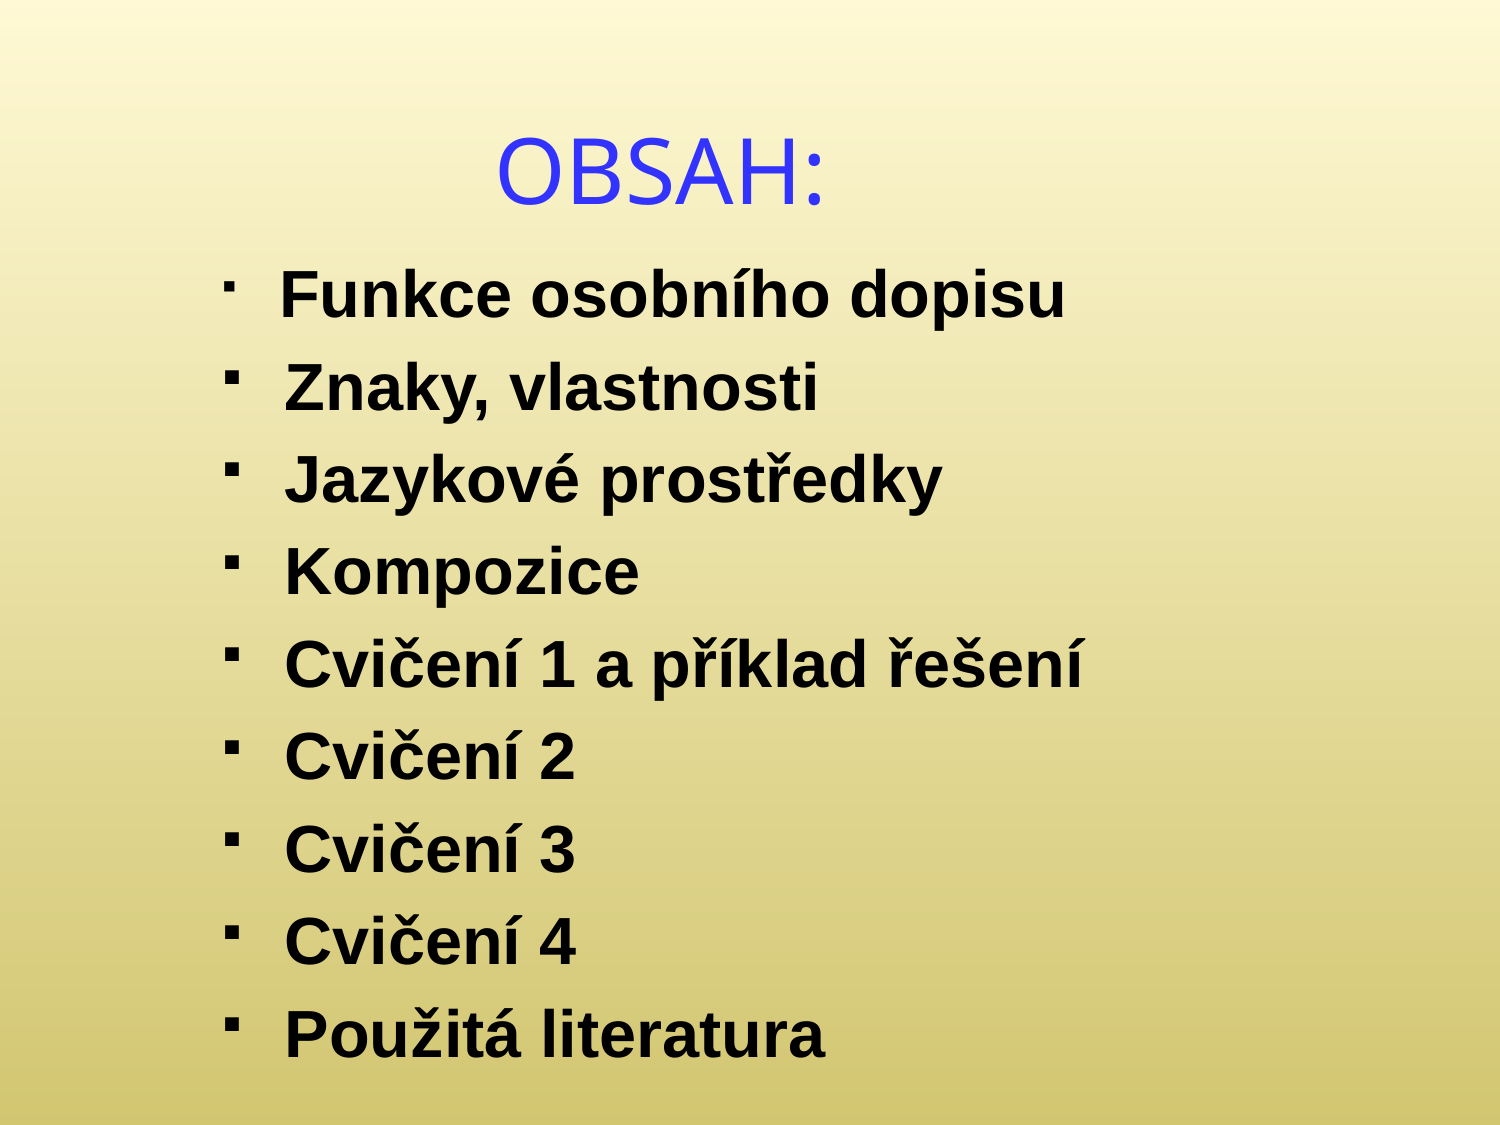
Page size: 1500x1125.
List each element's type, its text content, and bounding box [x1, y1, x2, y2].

list Funkce osobního dopisu Znaky, vlastnosti Jazykové prostředky Kompozice Cvičení 1 a příklad řešení Cvičení 2 Cvičení 3 Cvičení 4 Použitá literatura [206, 243, 1407, 1125]
title OBSAH: [218, 42, 1419, 231]
